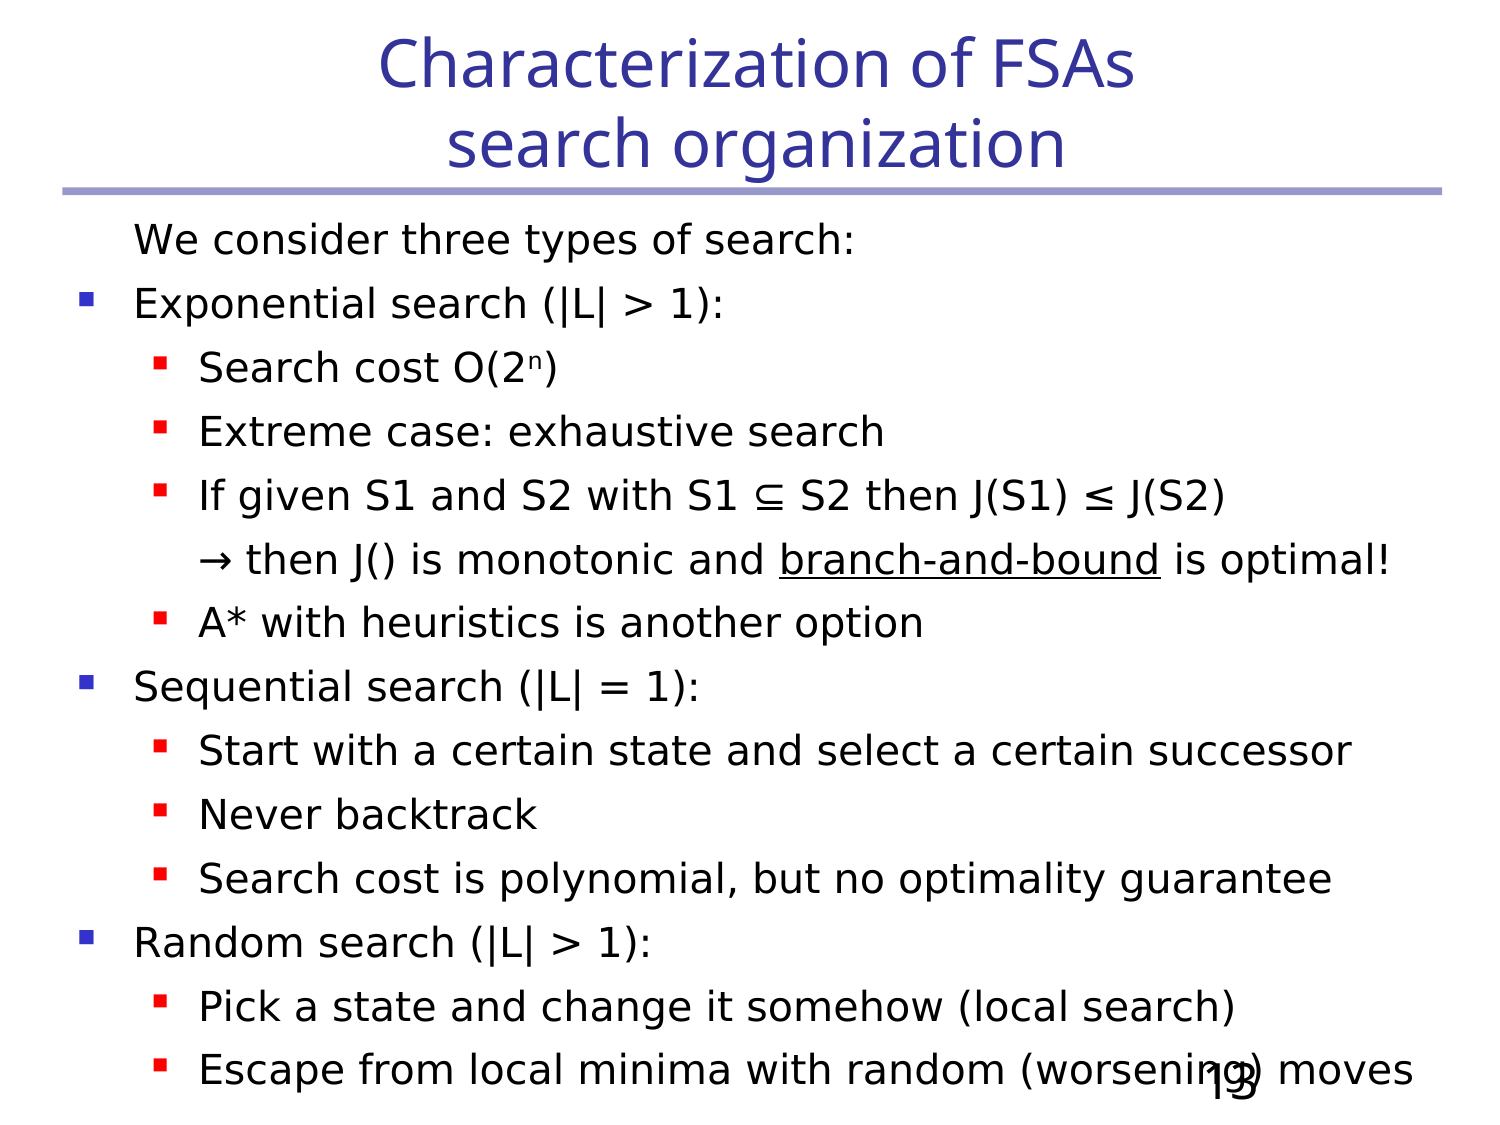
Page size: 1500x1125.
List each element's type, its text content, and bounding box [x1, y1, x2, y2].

title Characterization of FSAs search organization [60, 13, 1456, 189]
list We consider three types of search: Exponential search (|L| > 1): Search cost O(2n) Extreme case: exhaustive search If given S1 and S2 with S1 ⊆ S2 then J(S1) ≤ J(S2) → then J() is monotonic and branch-and-bound is optimal! A* with heuristics is another option Sequential search (|L| = 1): Start with a certain state and select a certain successor Never backtrack Search cost is polynomial, but no optimality guarantee Random search (|L| > 1): Pick a state and change it somehow (local search) Escape from local minima with random (worsening) moves [62, 142, 1471, 1112]
text_box <number> [1187, 1050, 1500, 1125]
